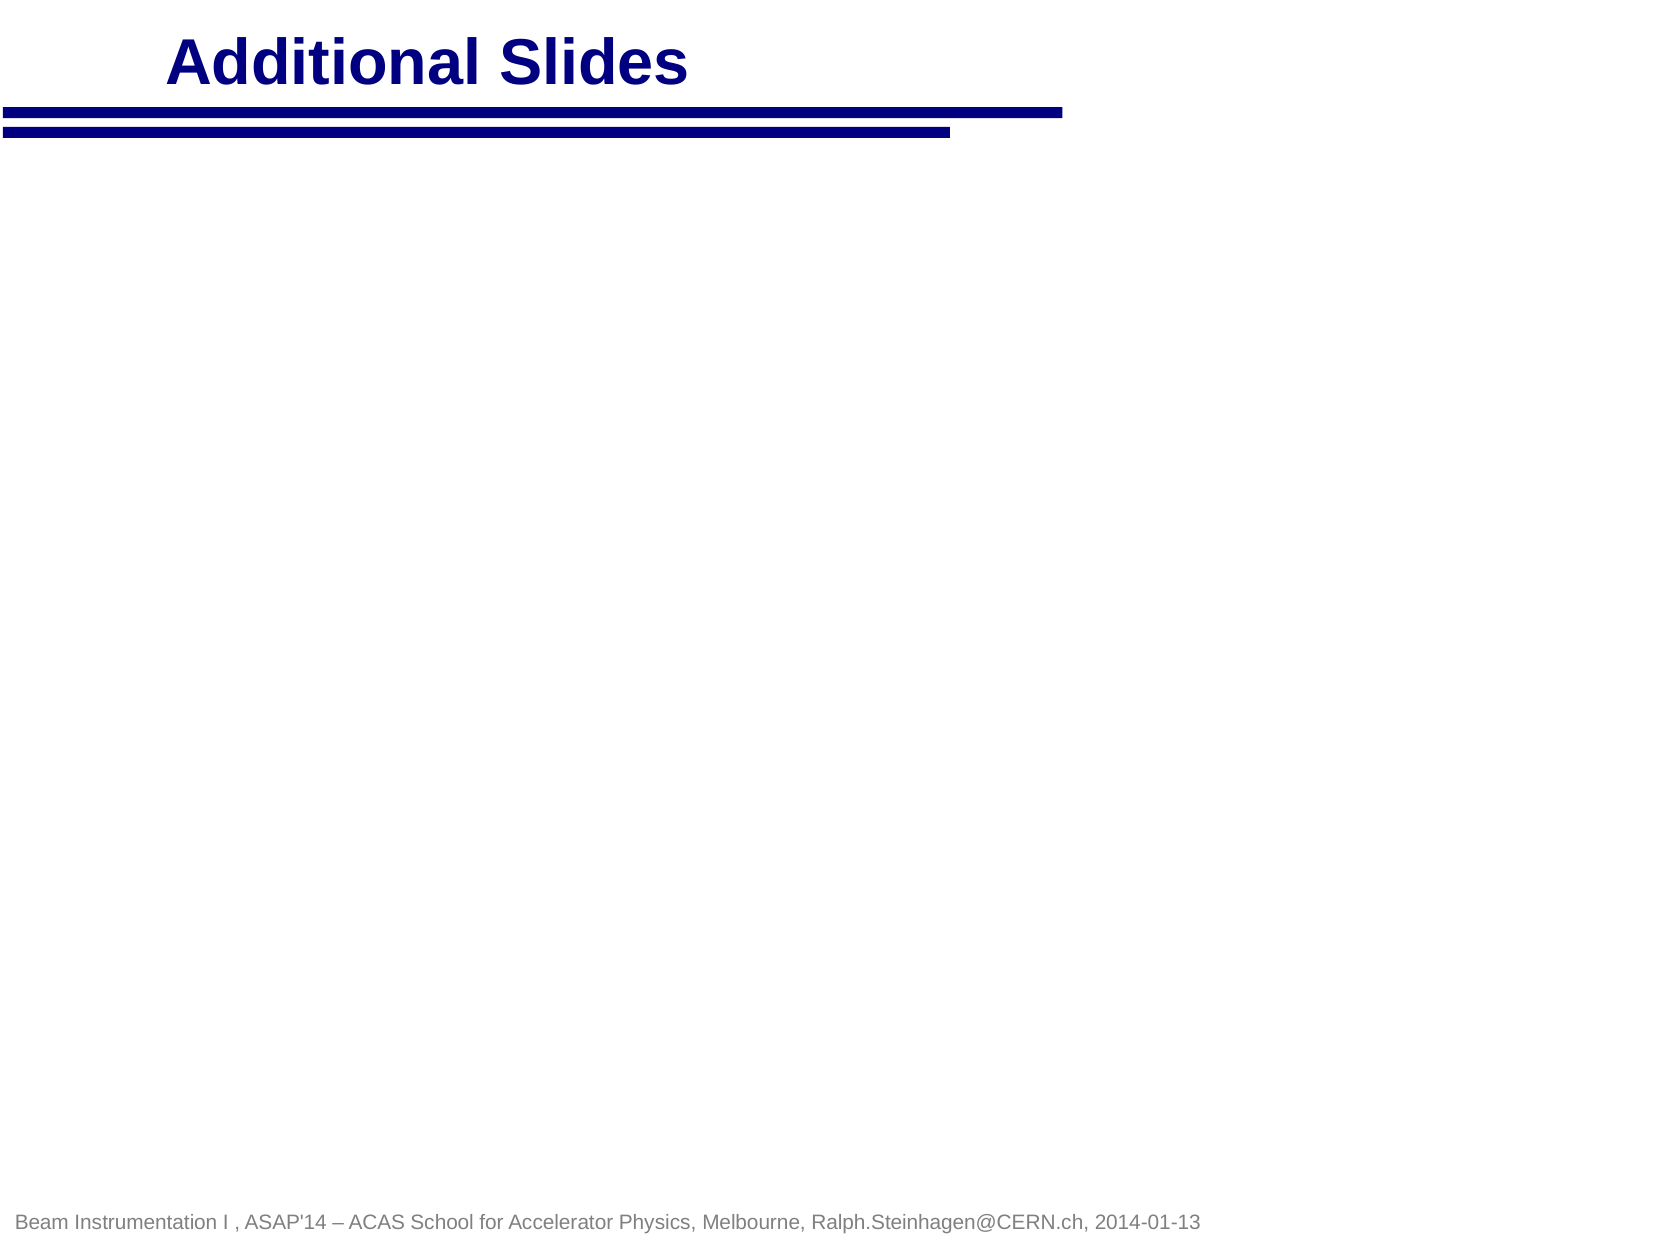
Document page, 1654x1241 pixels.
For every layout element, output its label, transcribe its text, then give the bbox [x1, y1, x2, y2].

title Additional Slides [165, 0, 1323, 124]
